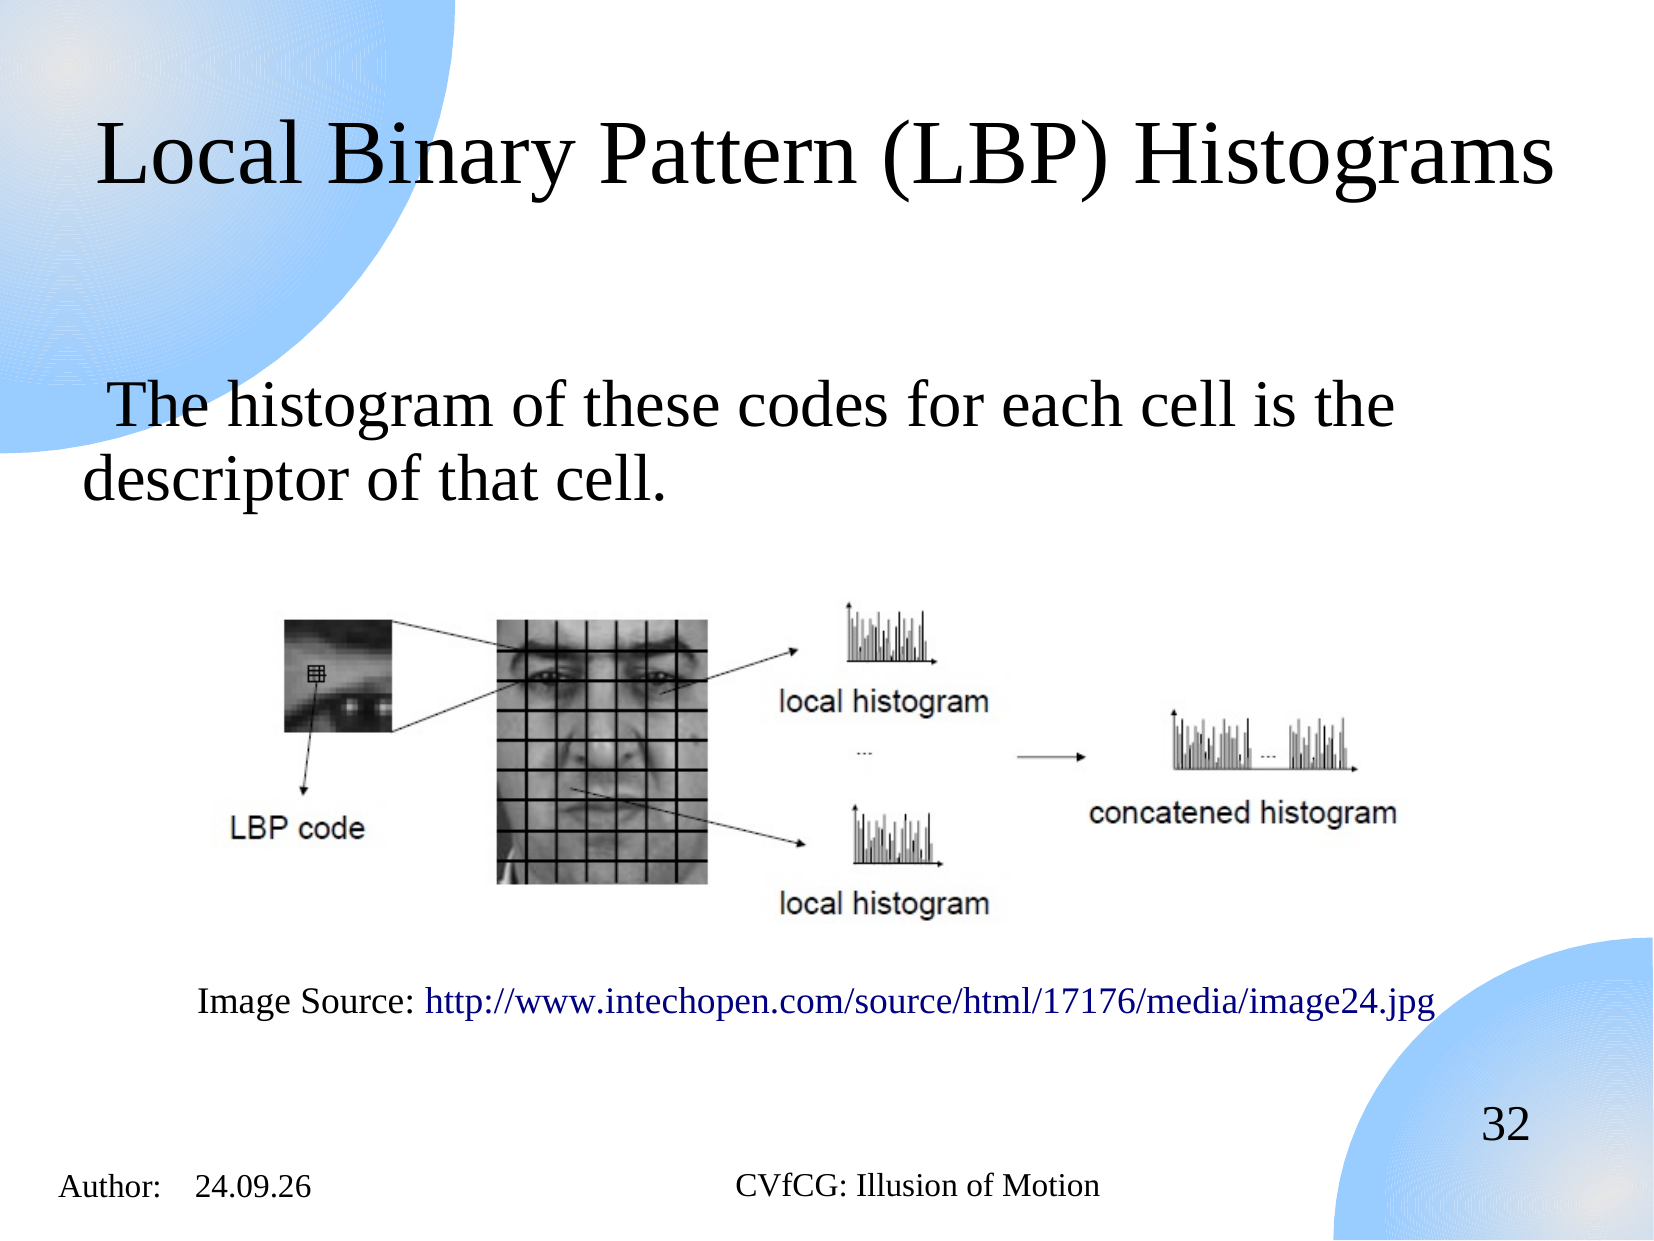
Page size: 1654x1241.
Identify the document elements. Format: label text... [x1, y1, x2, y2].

title Local Binary Pattern (LBP) Histograms [82, 49, 1571, 257]
picture [211, 573, 1424, 938]
subtitle The histogram of these codes for each cell is the descriptor of that cell. [82, 290, 1571, 592]
text_box <number> [1401, 1095, 1611, 1152]
text_box Image Source: http://www.intechopen.com/source/html/17176/media/image24.jpg [197, 979, 1540, 1035]
text_box CVfCG: Illusion of Motion [735, 1166, 1346, 1204]
